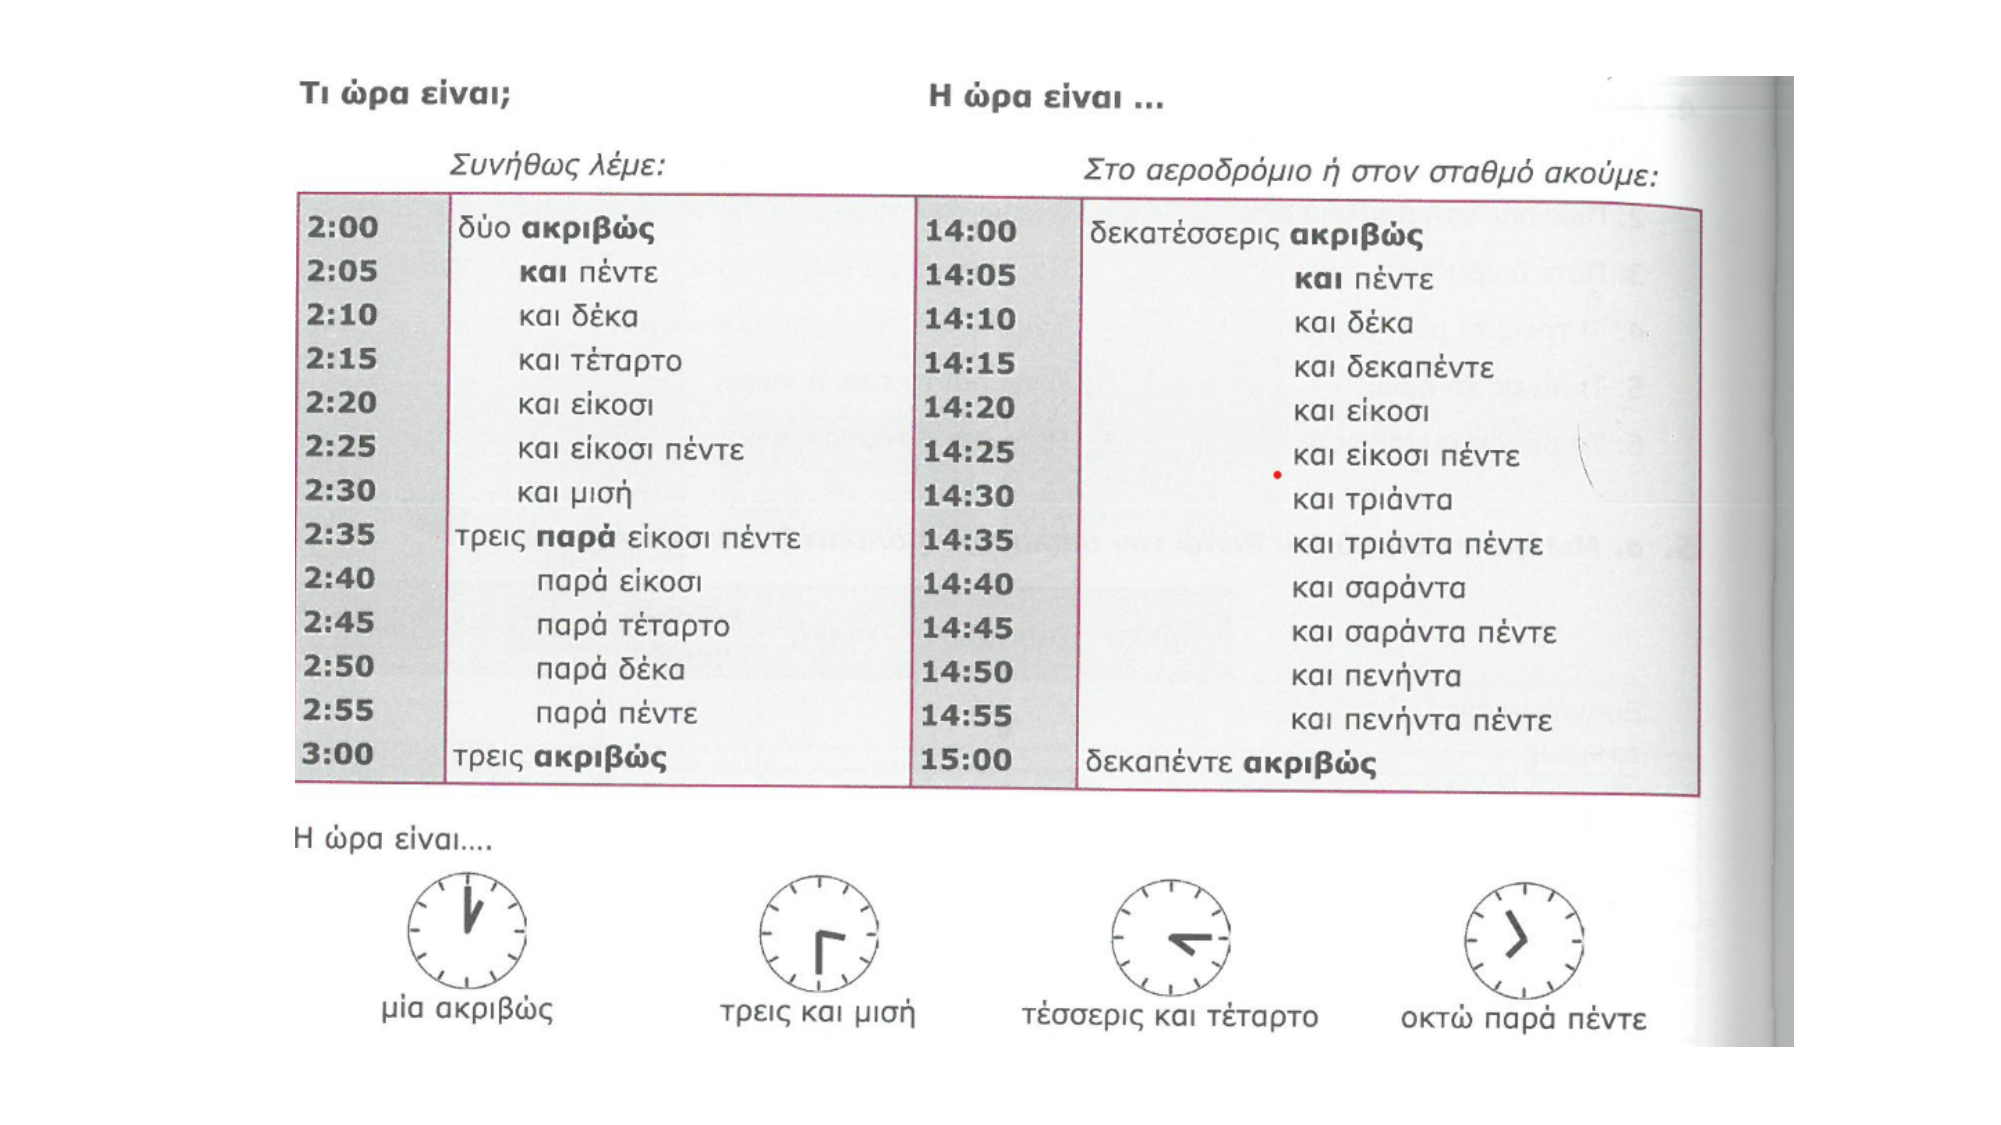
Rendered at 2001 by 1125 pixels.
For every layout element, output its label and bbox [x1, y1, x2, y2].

picture [295, 76, 1794, 1047]
